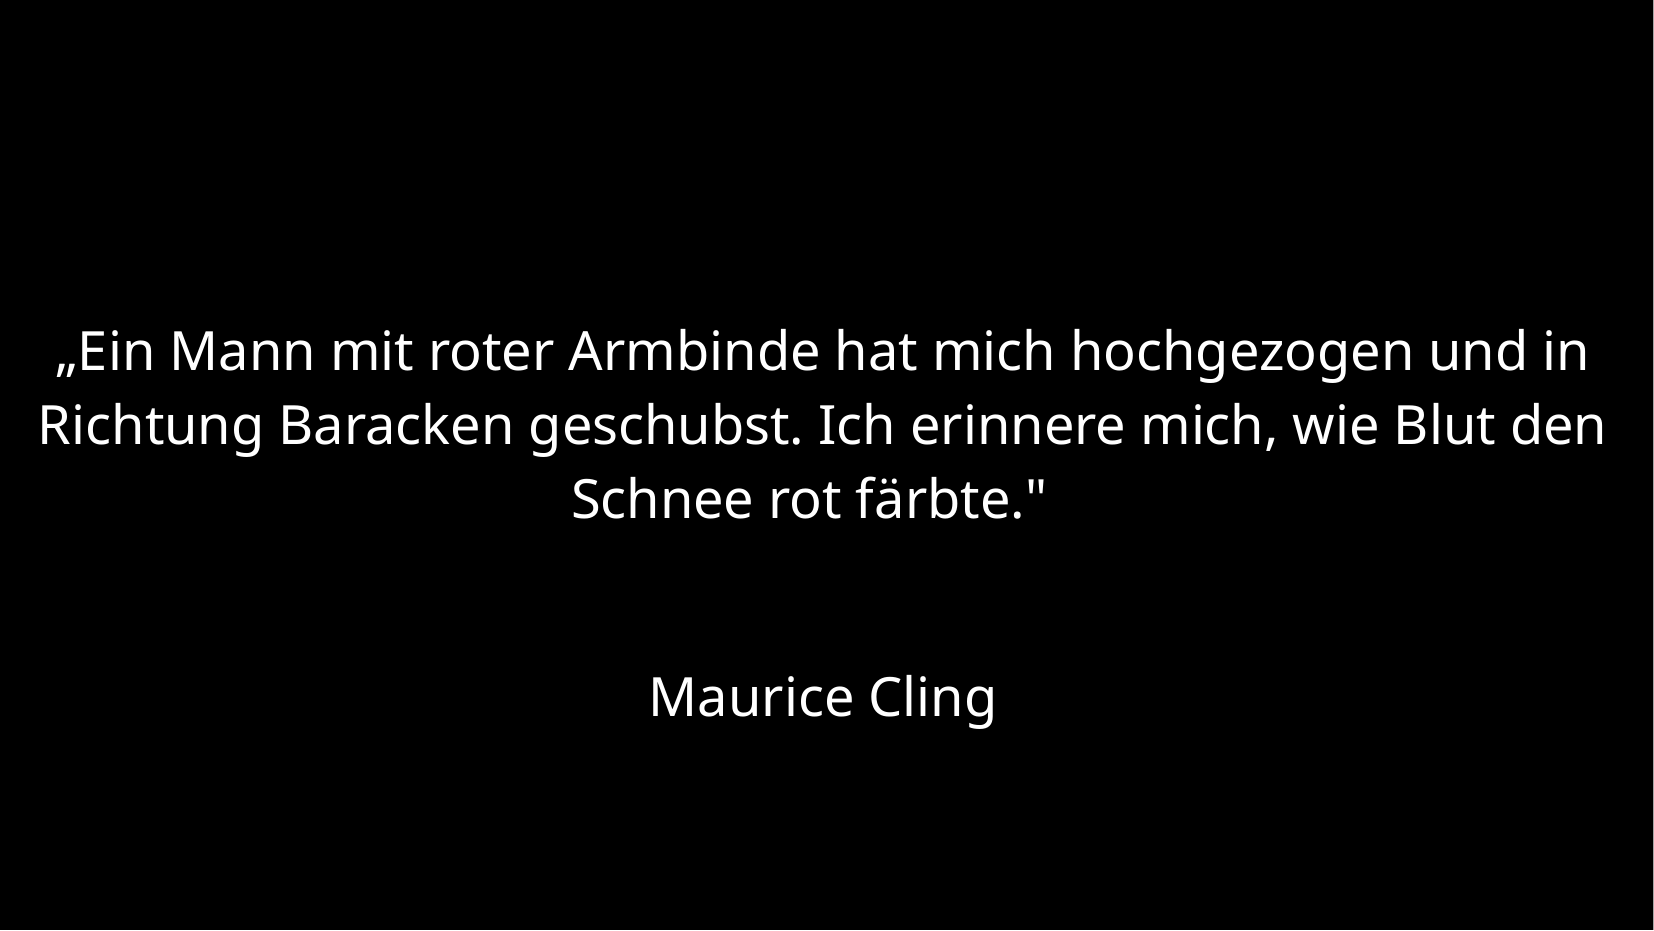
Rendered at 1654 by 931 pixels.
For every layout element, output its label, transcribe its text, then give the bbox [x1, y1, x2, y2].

text_box „Ein Mann mit roter Armbinde hat mich hochgezogen und in Richtung Baracken geschubst. Ich erinnere mich, wie Blut den Schnee rot färbte." Maurice Cling [0, 206, 1654, 848]
